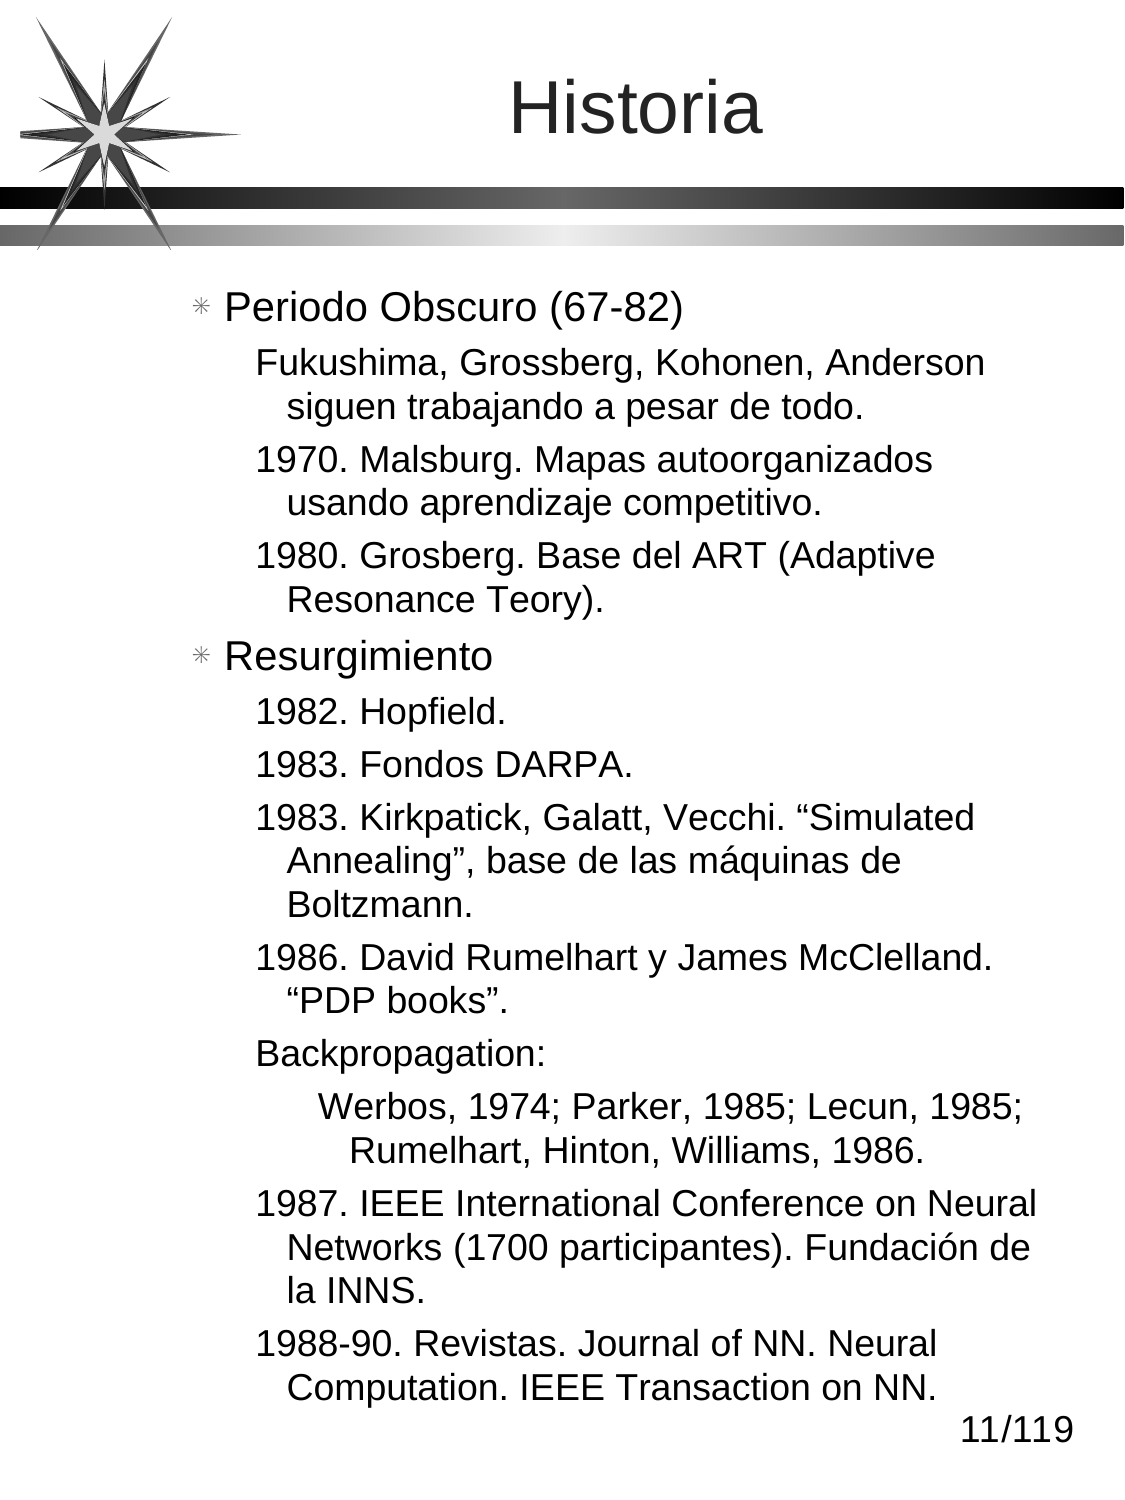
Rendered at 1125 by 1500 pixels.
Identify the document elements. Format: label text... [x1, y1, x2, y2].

list Periodo Obscuro (67-82) Fukushima, Grossberg, Kohonen, Anderson siguen trabajando a pesar de todo. 1970. Malsburg. Mapas autoorganizados usando aprendizaje competitivo. 1980. Grosberg. Base del ART (Adaptive Resonance Teory). Resurgimiento 1982. Hopfield. 1983. Fondos DARPA. 1983. Kirkpatick, Galatt, Vecchi. “Simulated Annealing”, base de las máquinas de Boltzmann. 1986. David Rumelhart y James McClelland. “PDP books”. Backpropagation: Werbos, 1974; Parker, 1985; Lecun, 1985; Rumelhart, Hinton, Williams, 1986. 1987. IEEE International Conference on Neural Networks (1700 participantes). Fundación de la INNS. 1988-90. Revistas. Journal of NN. Neural Computation. IEEE Transaction on NN. [37, 275, 1075, 1498]
title Historia [174, 50, 1097, 163]
